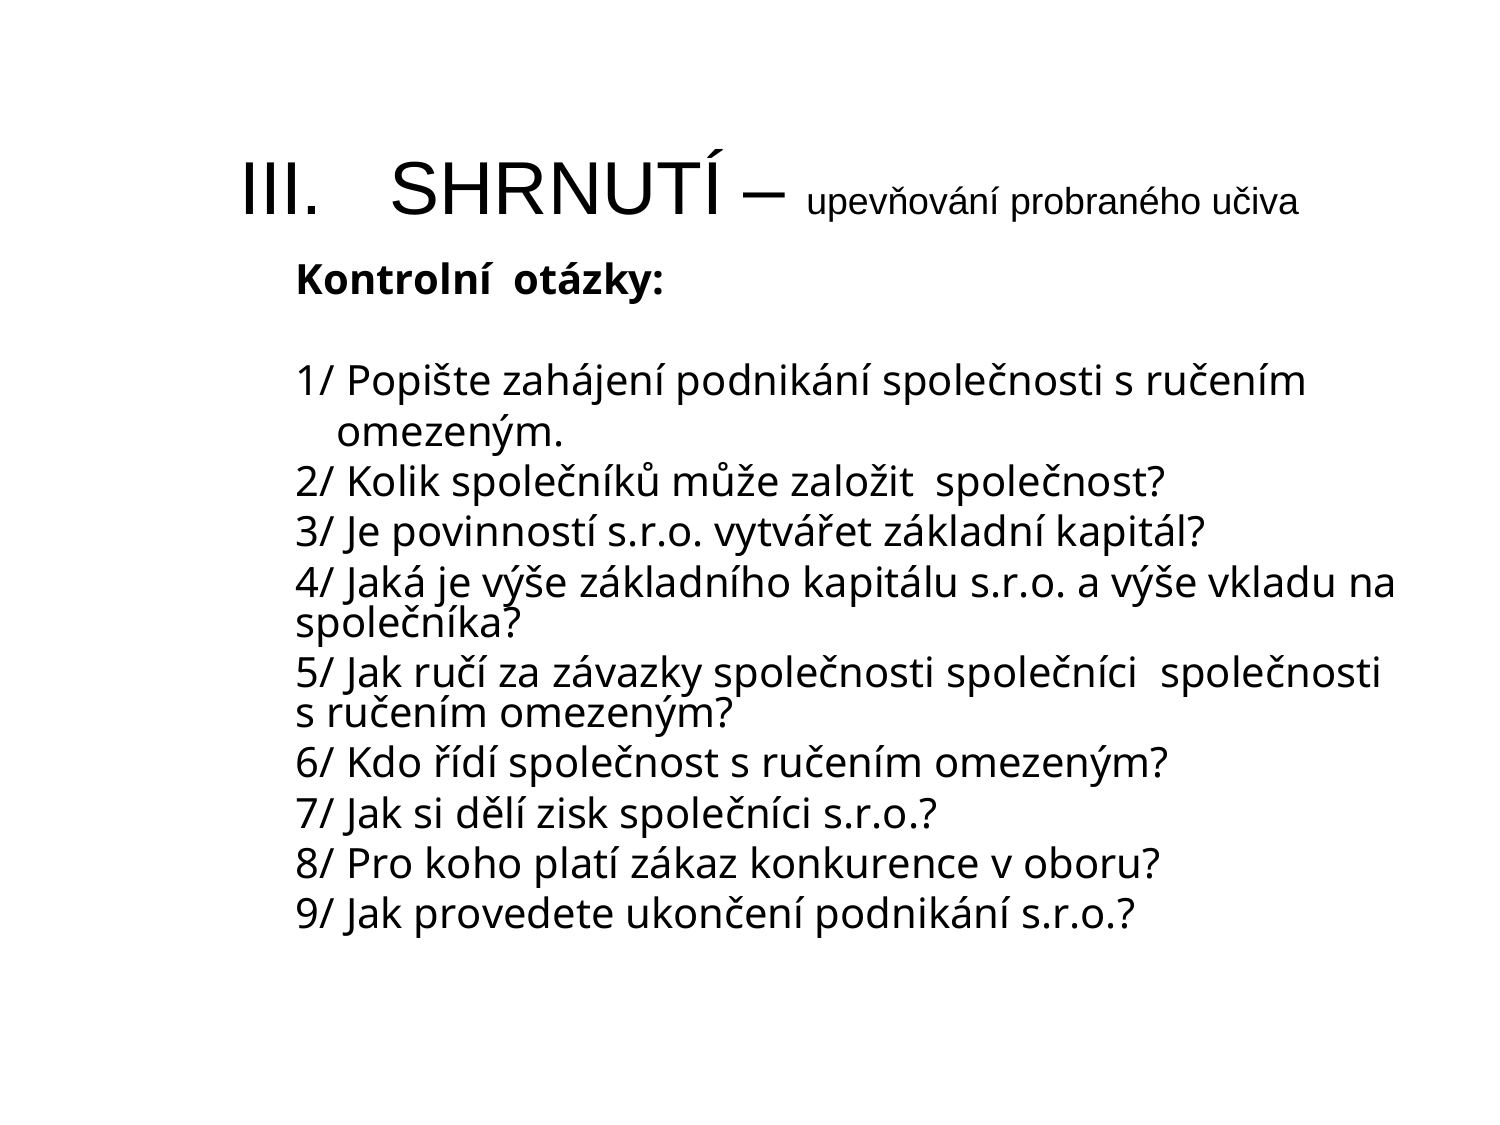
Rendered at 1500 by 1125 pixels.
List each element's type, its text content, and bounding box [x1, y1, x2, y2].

title III. SHRNUTÍ – upevňování probraného učiva [224, 49, 1425, 237]
list Kontrolní otázky: 1/ Popište zahájení podnikání společnosti s ručením omezeným. 2/ Kolik společníků může založit společnost? 3/ Je povinností s.r.o. vytvářet základní kapitál? 4/ Jaká je výše základního kapitálu s.r.o. a výše vkladu na společníka? 5/ Jak ručí za závazky společnosti společníci společnosti s ručením omezeným? 6/ Kdo řídí společnost s ručením omezeným? 7/ Jak si dělí zisk společníci s.r.o.? 8/ Pro koho platí zákaz konkurence v oboru? 9/ Jak provedete ukončení podnikání s.r.o.? [224, 255, 1425, 1047]
